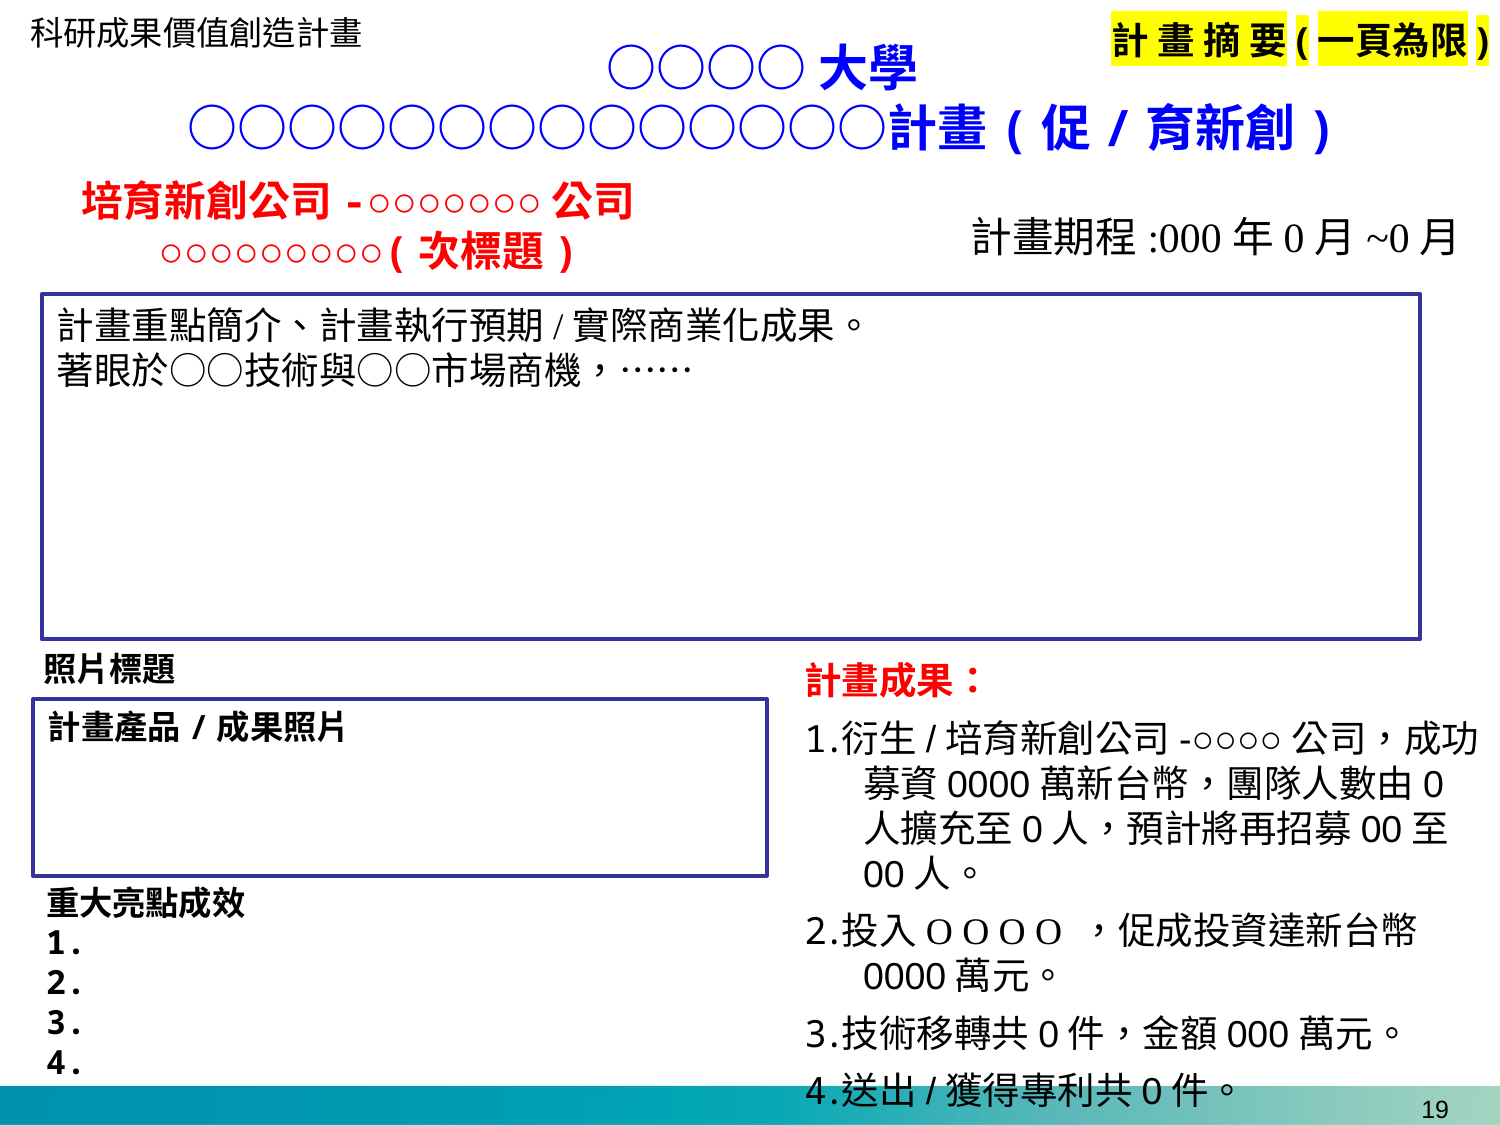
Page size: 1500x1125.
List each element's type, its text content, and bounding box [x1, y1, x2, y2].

text_box 18 [1406, 1085, 1500, 1125]
text_box 照片標題 [28, 640, 762, 696]
text_box 計畫成果： 衍生/培育新創公司-○○○○公司，成功募資0000萬新台幣，團隊人數由0人擴充至0人，預計將再招募00至00人。 投入O O O O ，促成投資達新台幣0000萬元。 技術移轉共0件，金額000萬元。 送出/獲得專利共0件。 [789, 649, 1500, 1079]
text_box 計畫期程:000年0月~0月 [956, 203, 1477, 268]
title ○○○○大學 ○○○○○○○○○○○○○○計畫(促/育新創) [75, 29, 1449, 176]
text_box 重大亮點成效 1. 2. 3. 4. [31, 878, 754, 1089]
text_box 培育新創公司-○○○○○○○公司 ○○○○○○○○○(次標題) [0, 168, 1074, 283]
text_box 計 畫 摘 要(一頁為限) [1096, 9, 1500, 71]
text_box 計畫重點簡介、計畫執行預期/實際商業化成果。 著眼於○○技術與○○市場商機，…… [42, 294, 1420, 639]
text_box 計畫產品/成果照片 [32, 698, 767, 876]
